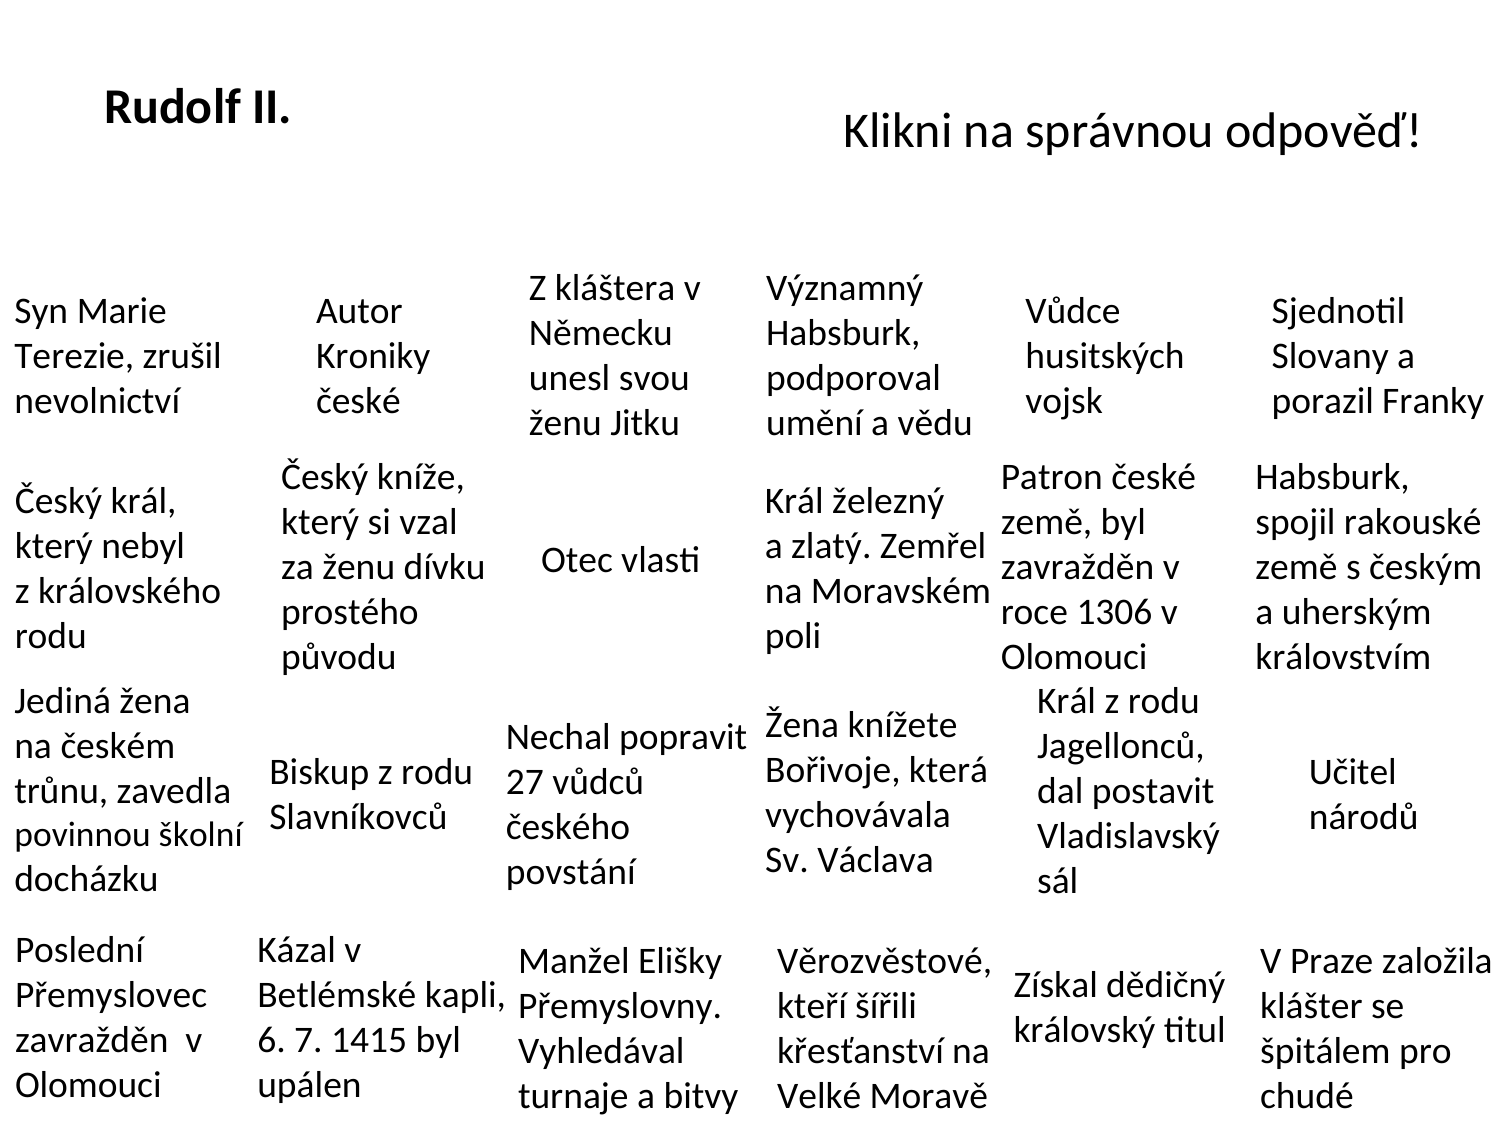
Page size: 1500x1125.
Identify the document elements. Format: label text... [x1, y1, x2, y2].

text_box Z kláštera v Německu unesl svou ženu Jitku [514, 255, 725, 451]
table_cell [1235, 677, 1250, 901]
text_box Habsburk, spojil rakouské země s českým a uherským královstvím [1240, 444, 1498, 685]
table_header [1000, 229, 1250, 453]
text_box Žena knížete Bořivoje, která vychovávala Sv. Václava [750, 692, 1004, 888]
text_box Syn Marie Terezie, zrušil nevolnictví [0, 278, 237, 430]
table_cell [1000, 901, 1250, 952]
table_header [1250, 229, 1500, 453]
table_cell [500, 901, 750, 928]
table_header [750, 229, 1000, 453]
text_box Věrozvěstové, kteří šířili křesťanství na Velké Moravě [762, 928, 1008, 1124]
table_cell [501, 453, 750, 677]
text_box Biskup z rodu Slavníkovců [254, 739, 489, 846]
table_cell [500, 677, 750, 704]
text_box Český král, který nebyl z královského rodu [0, 467, 237, 664]
text_box Patron české země, byl zavražděn v roce 1306 v Olomouci [985, 444, 1212, 685]
table_cell [500, 1113, 750, 1125]
text_box Král železný a zlatý. Zemřel na Moravském poli [749, 467, 985, 664]
text_box Jediná žena na českém trůnu, zavedla povinnou školní docházku [0, 668, 259, 907]
text_box Král z rodu Jagellonců, dal postavit Vladislavský sál [1022, 668, 1235, 910]
text_box Učitel národů [1294, 739, 1434, 846]
text_box Otec vlasti [526, 527, 716, 588]
table_cell [0, 453, 250, 668]
table_cell [750, 901, 1000, 1125]
text_box Český kníže, který si vzal za ženu dívku prostého původu [266, 444, 501, 685]
table_cell [250, 453, 266, 677]
text_box Manžel Elišky Přemyslovny. Vyhledával turnaje a bitvy [503, 928, 754, 1124]
table_cell [1000, 1058, 1250, 1125]
table_cell [1212, 453, 1240, 677]
table_cell [259, 677, 500, 901]
text_box Nechal popravit 27 vůdců českého povstání [491, 704, 763, 900]
table_cell [750, 888, 1000, 901]
table_header [500, 229, 750, 453]
table_cell [250, 901, 500, 916]
text_box Rudolf II. [89, 66, 308, 142]
table_cell [0, 907, 250, 1125]
text_box Kázal v Betlémské kapli, 6. 7. 1415 byl upálen [242, 916, 522, 1113]
text_box Autor Kroniky české [301, 278, 446, 430]
text_box V Praze založila klášter se špitálem pro chudé [1237, 928, 1500, 1124]
table_cell [750, 453, 985, 467]
table_cell [1250, 901, 1500, 928]
text_box Poslední Přemyslovec zavražděn v Olomouci [0, 916, 232, 1125]
table_cell [250, 1113, 500, 1125]
table_cell [750, 677, 1000, 692]
table_header [0, 229, 250, 453]
text_box Klikni na správnou odpověď! [828, 90, 1438, 166]
table_header [250, 229, 500, 453]
text_box Sjednotil Slovany a porazil Franky [1256, 278, 1500, 430]
table_cell [750, 664, 985, 677]
text_box Získal dědičný královský titul [998, 952, 1237, 1058]
text_box Vůdce husitských vojsk [1010, 278, 1200, 430]
table_cell [1250, 677, 1500, 901]
text_box Významný Habsburk, podporoval umění a vědu [751, 255, 988, 451]
table_cell [1000, 685, 1022, 901]
